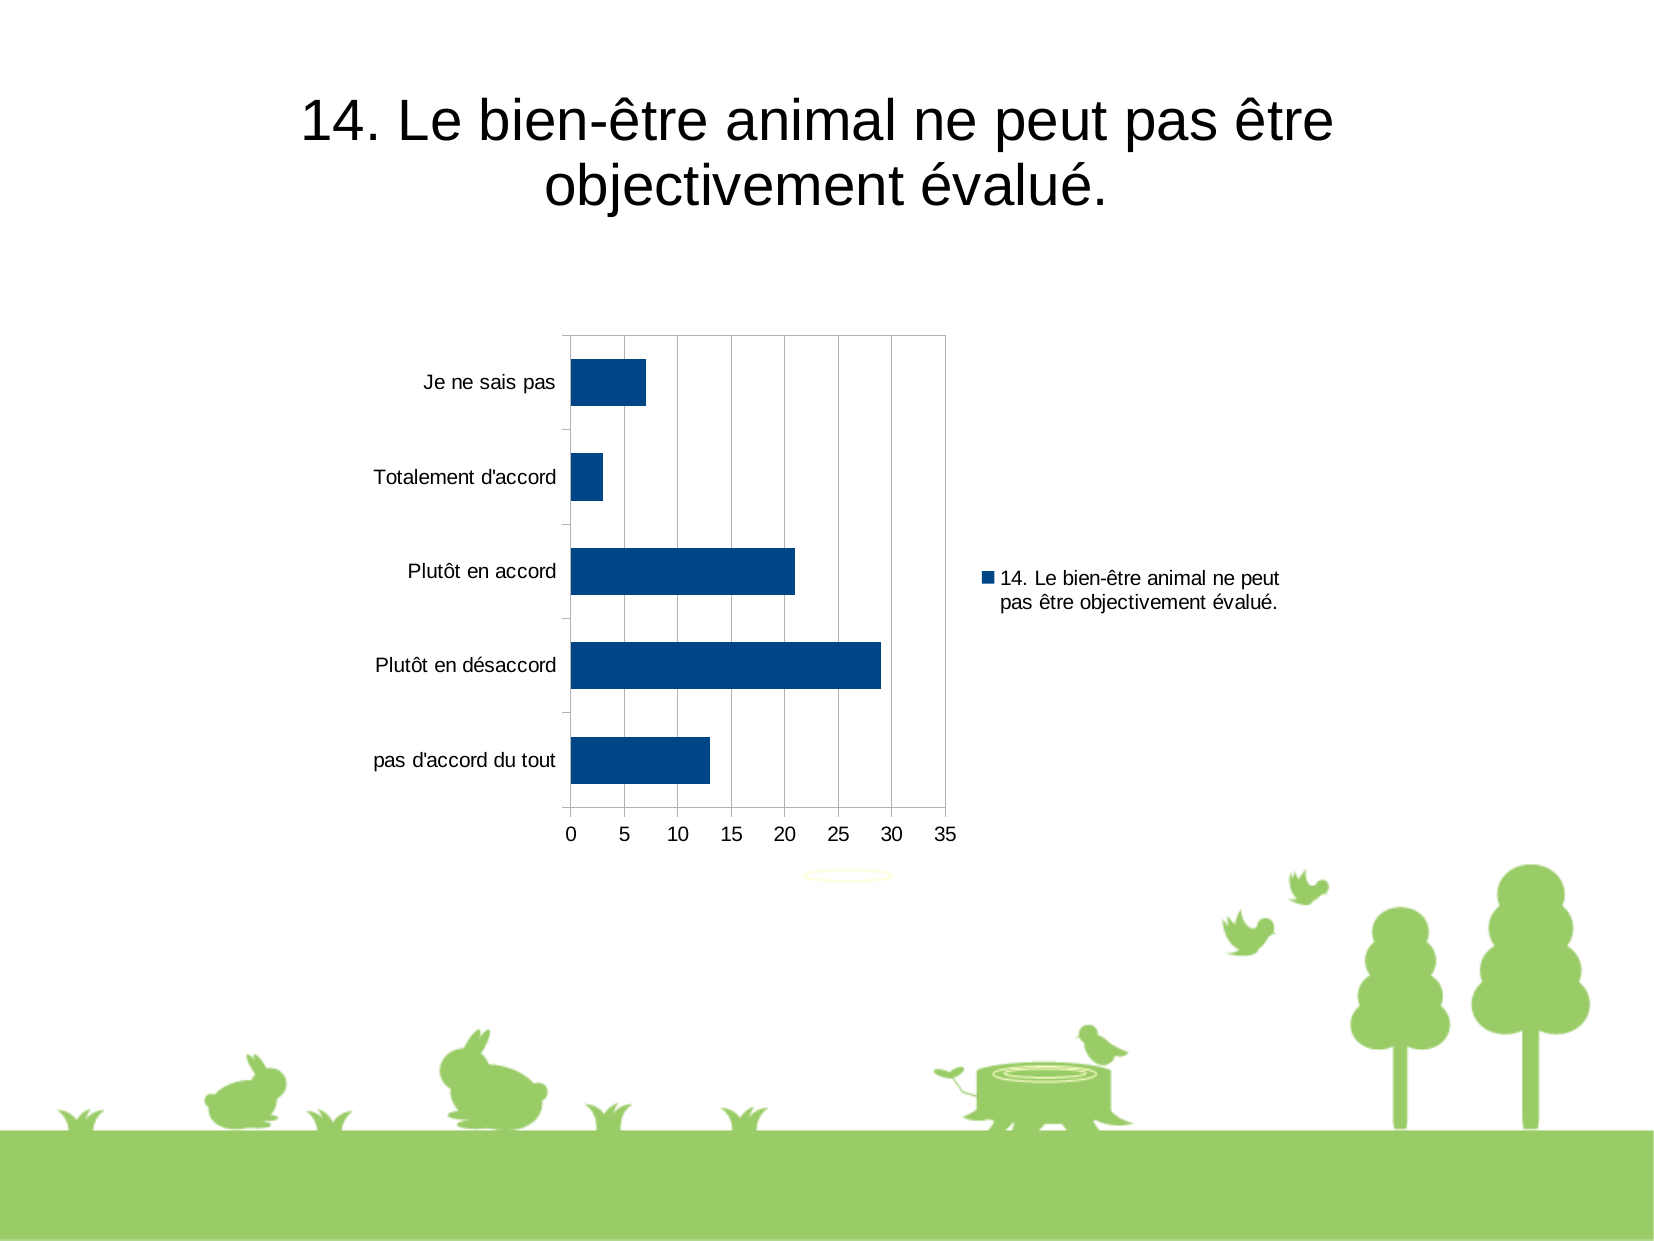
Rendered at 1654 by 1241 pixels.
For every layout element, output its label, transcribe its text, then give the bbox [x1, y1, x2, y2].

title 14. Le bien-être animal ne peut pas être objectivement évalué. [82, 49, 1571, 257]
chart [354, 324, 1300, 857]
picture [0, 0, 1654, 1241]
